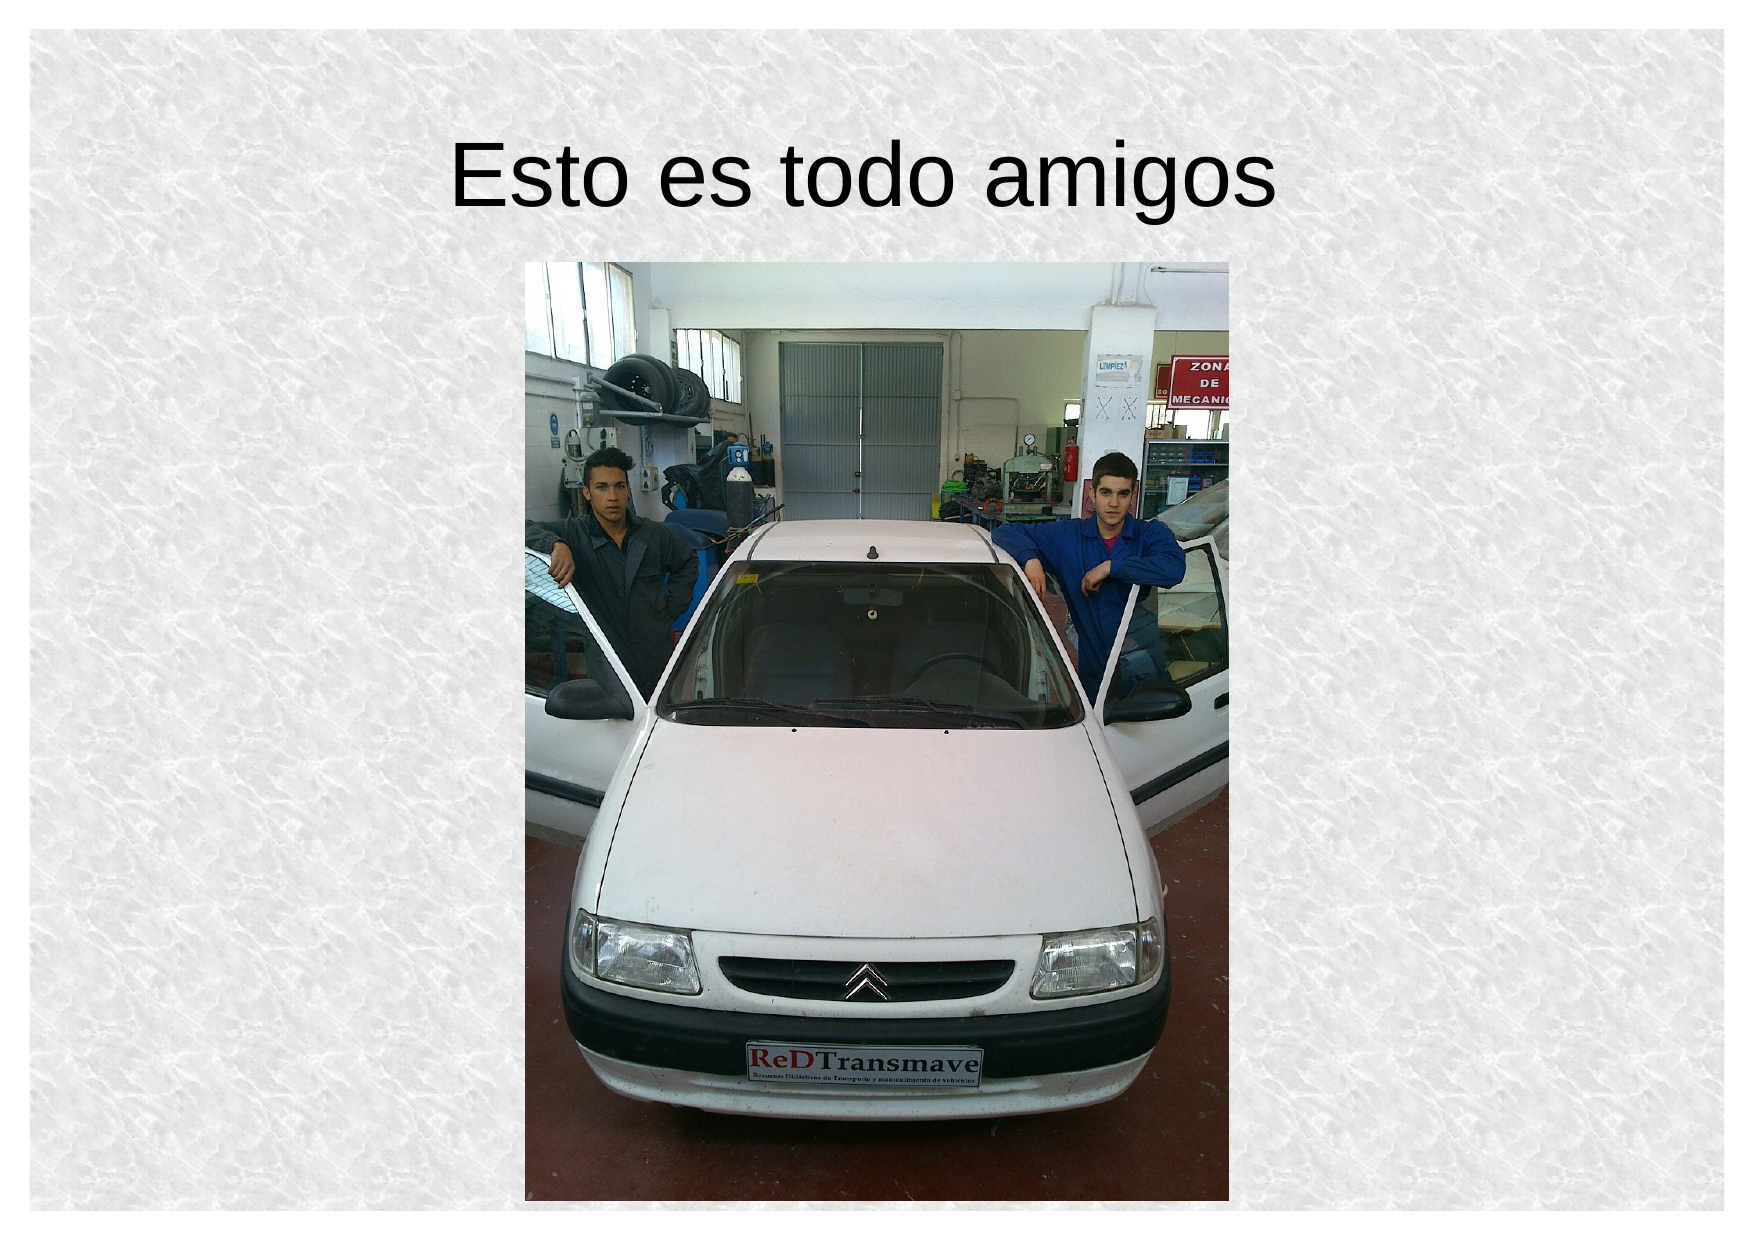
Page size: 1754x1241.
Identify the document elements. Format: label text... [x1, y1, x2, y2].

picture [29, 29, 1725, 1211]
title Esto es todo amigos [114, 83, 1640, 267]
